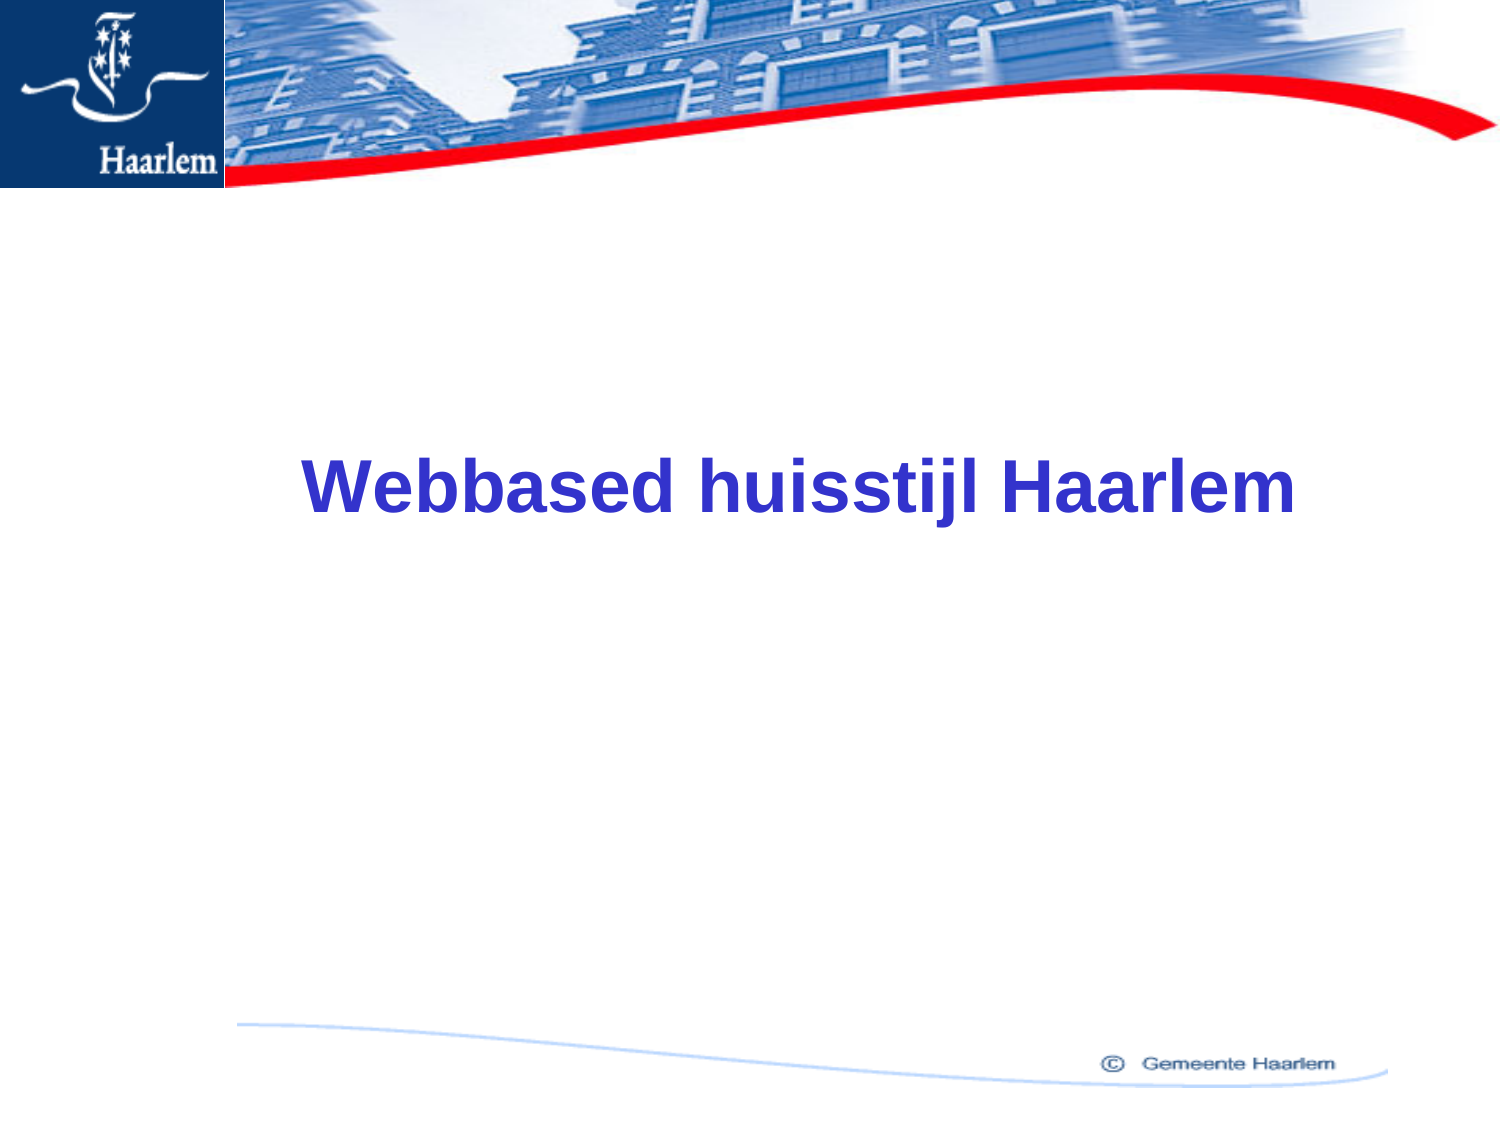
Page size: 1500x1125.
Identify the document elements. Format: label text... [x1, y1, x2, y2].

text_box Webbased huisstijl Haarlem [45, 442, 1388, 537]
picture [0, 0, 224, 188]
picture [225, 0, 1500, 188]
picture [237, 1017, 1388, 1088]
